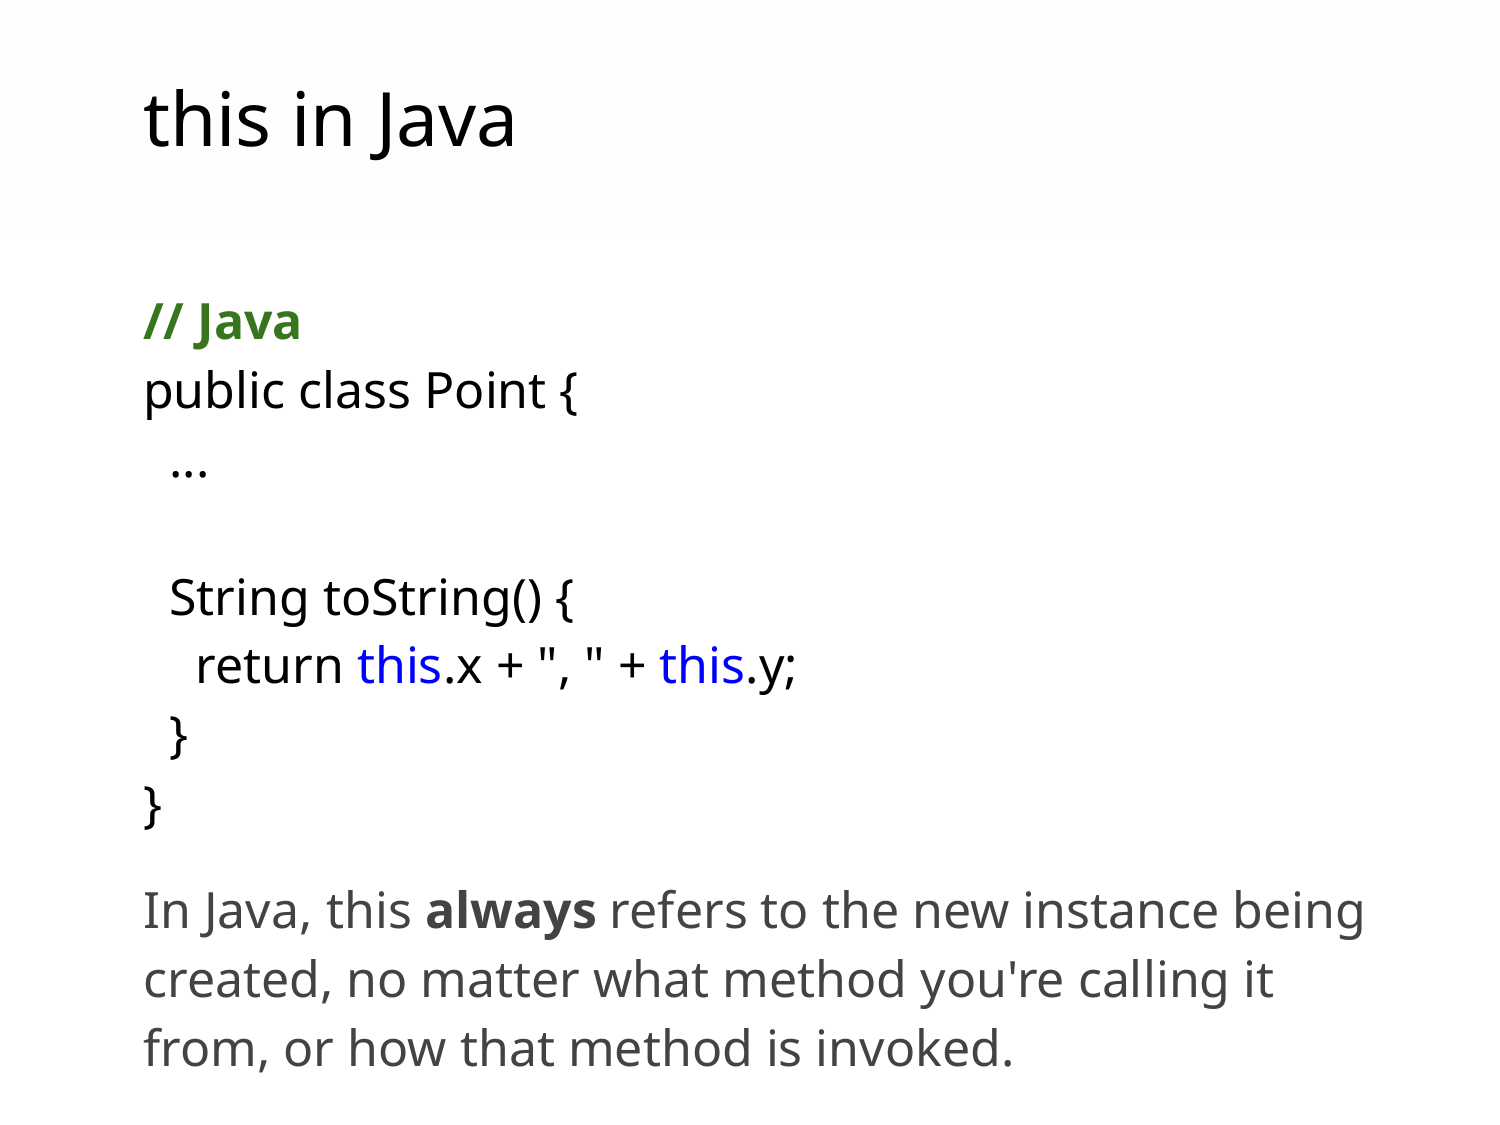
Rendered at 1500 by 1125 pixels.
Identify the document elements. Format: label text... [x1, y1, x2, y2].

title this in Java [128, 56, 1372, 183]
list In Java, this always refers to the new instance being created, no matter what method you're calling it from, or how that method is invoked. [128, 854, 1418, 1082]
list // Java public class Point { ... String toString() { return this.x + ", " + this.y; } } [128, 265, 1147, 855]
